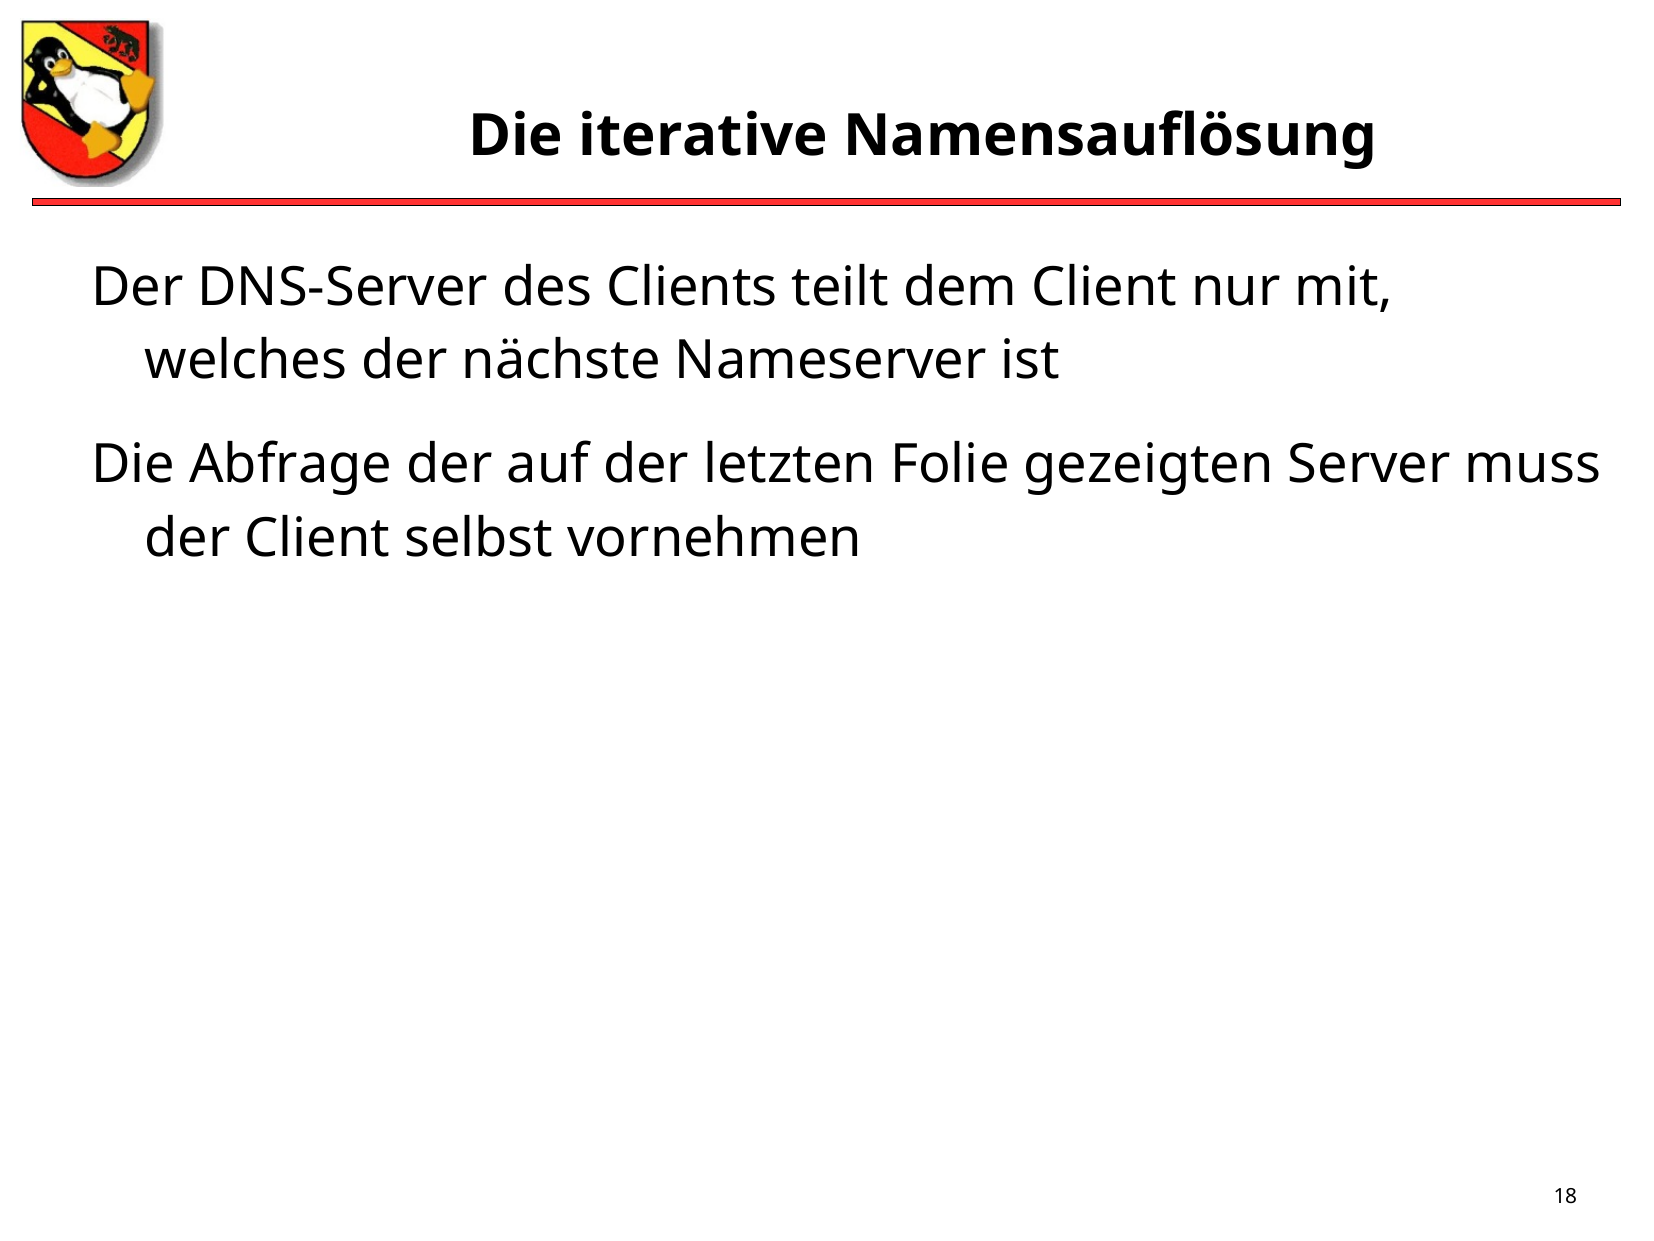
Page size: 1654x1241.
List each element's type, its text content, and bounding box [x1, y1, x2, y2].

picture [19, 18, 168, 187]
title Die iterative Namensauflösung [250, 88, 1595, 178]
list Der DNS-Server des Clients teilt dem Client nur mit, welches der nächste Nameserver ist Die Abfrage der auf der letzten Folie gezeigten Server muss der Client selbst vornehmen [73, 247, 1610, 1152]
